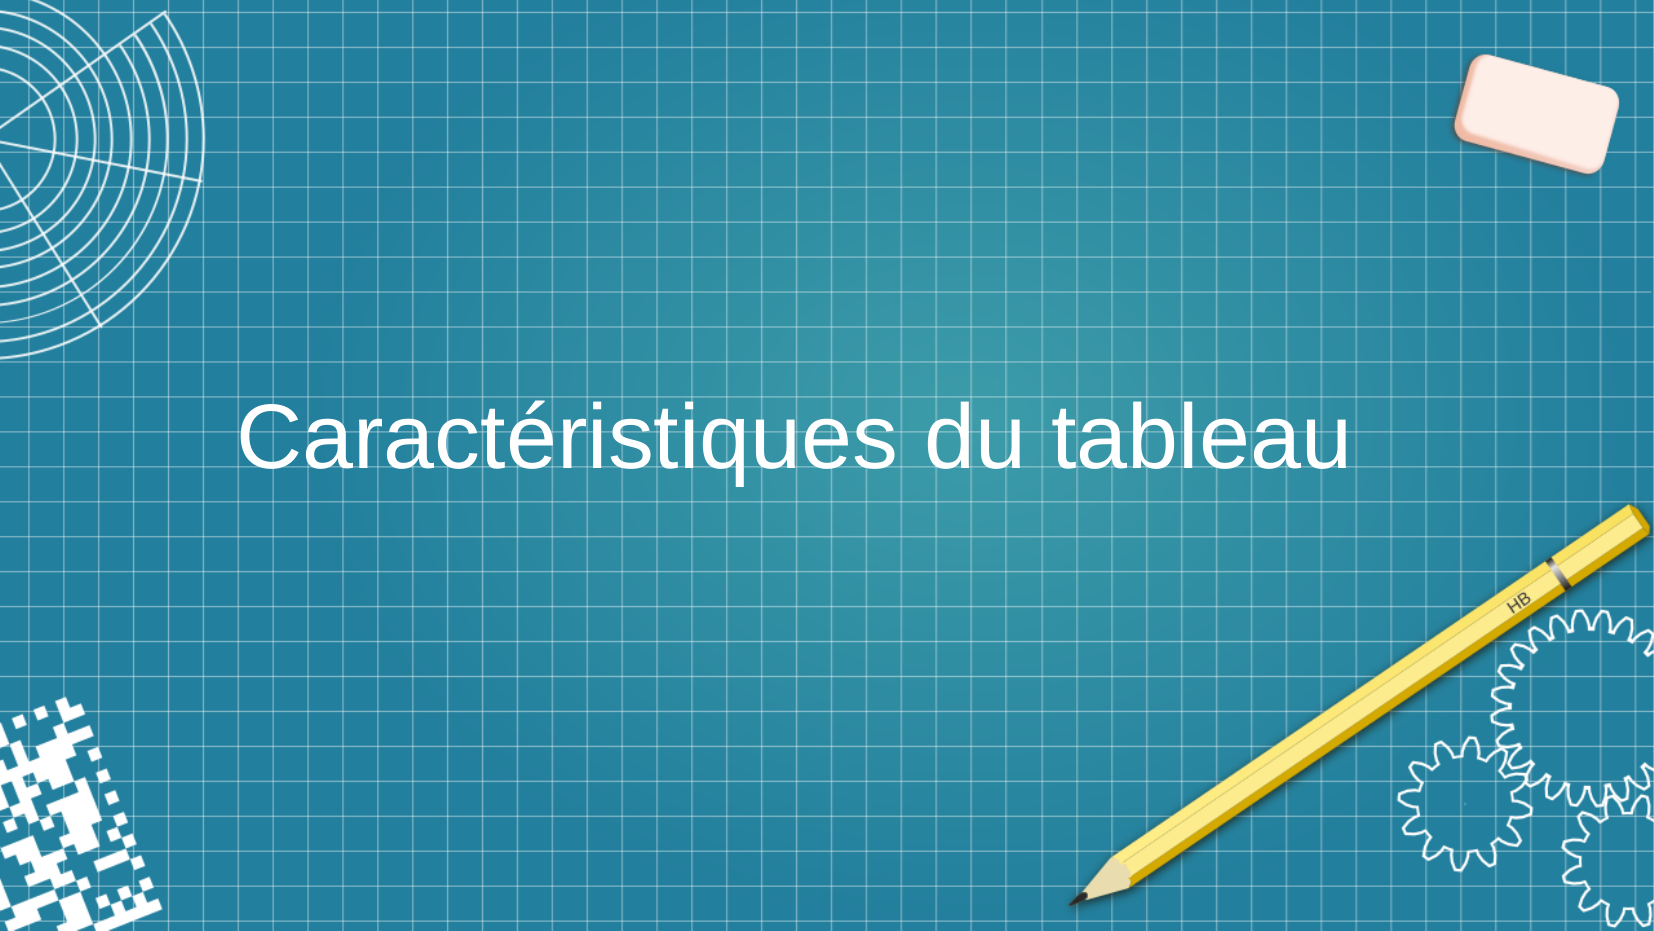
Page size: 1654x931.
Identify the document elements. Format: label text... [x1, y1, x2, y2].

picture [0, 0, 1654, 931]
title Caractéristiques du tableau [236, 354, 1418, 510]
